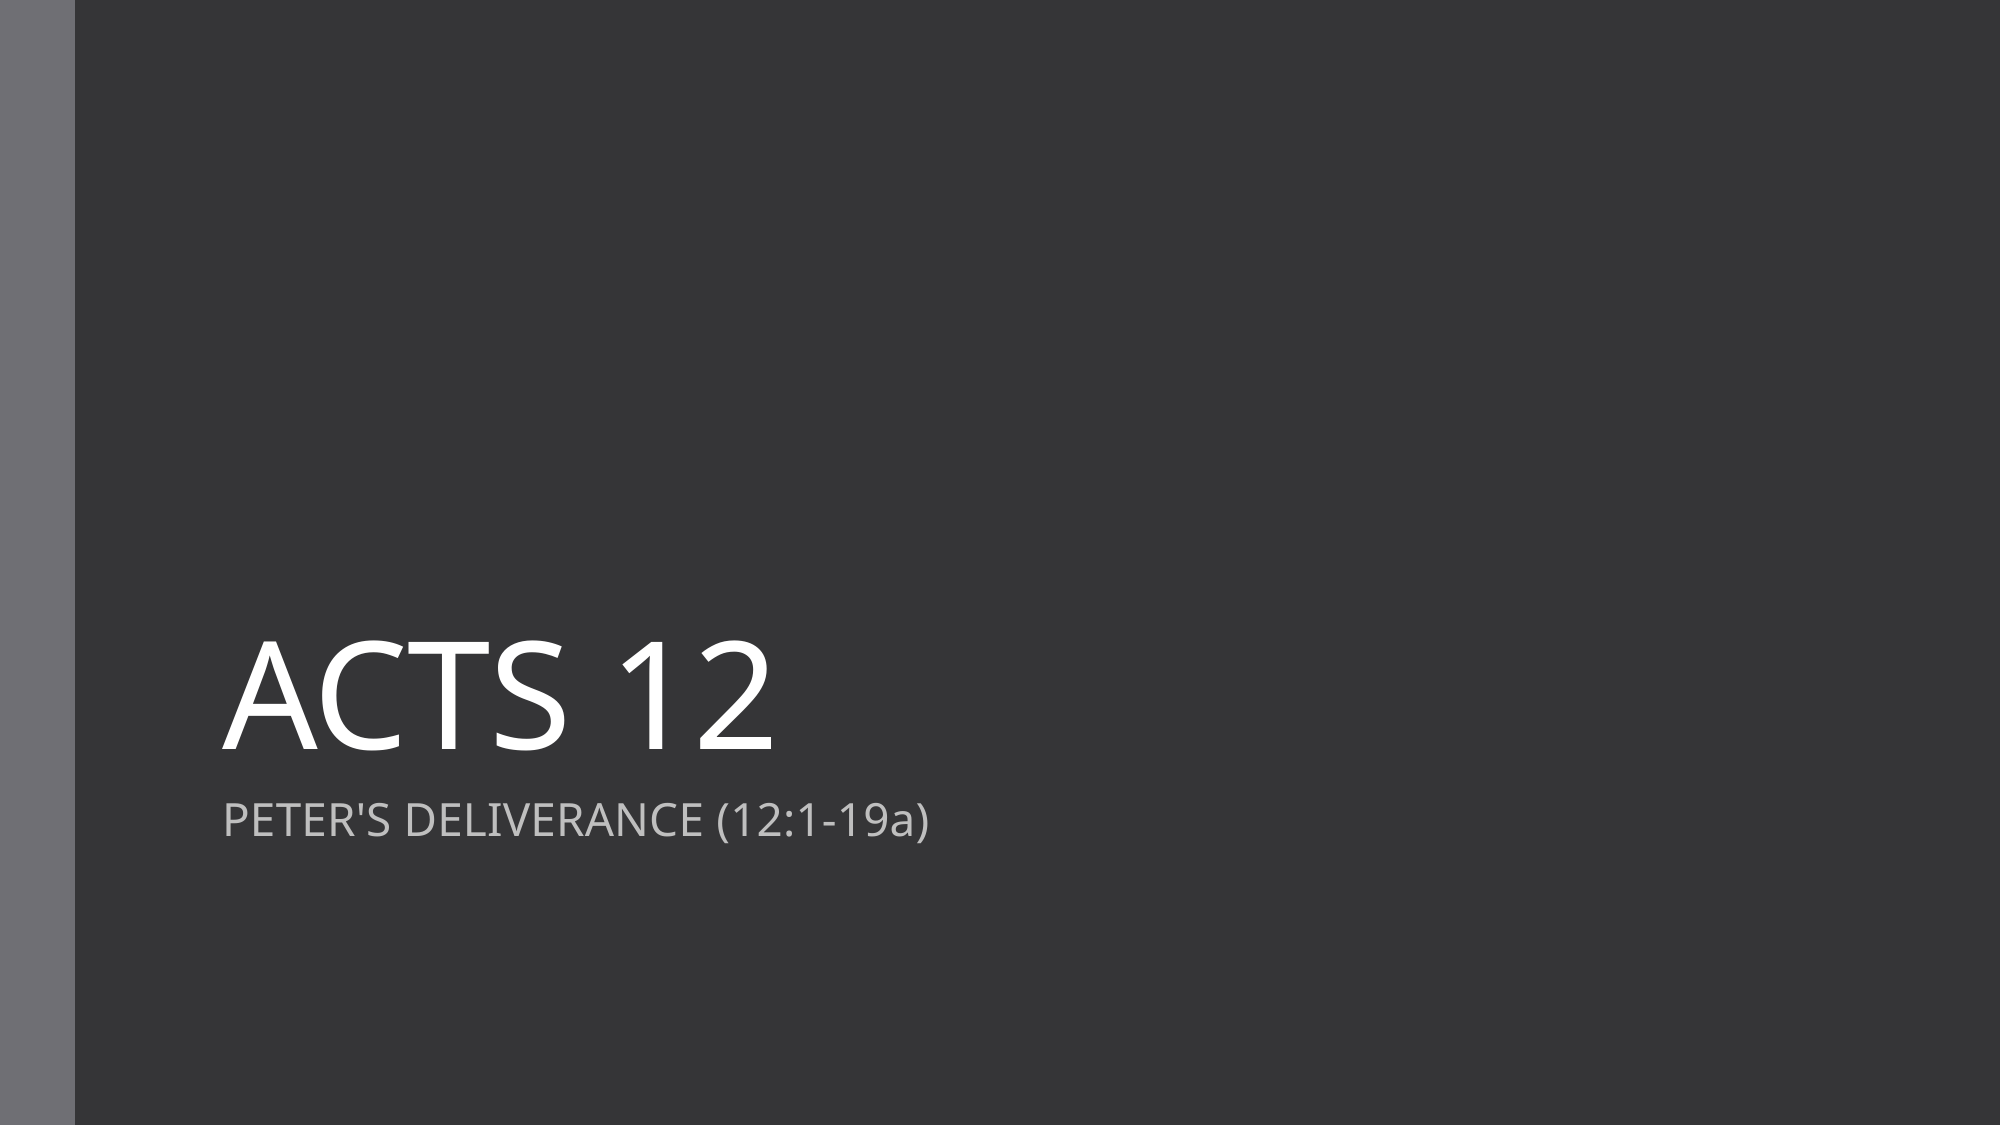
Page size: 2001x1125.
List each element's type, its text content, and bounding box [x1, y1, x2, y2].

title ACTS 12 [206, 124, 1752, 787]
subtitle PETER'S DELIVERANCE (12:1-19a) [206, 787, 1752, 1066]
